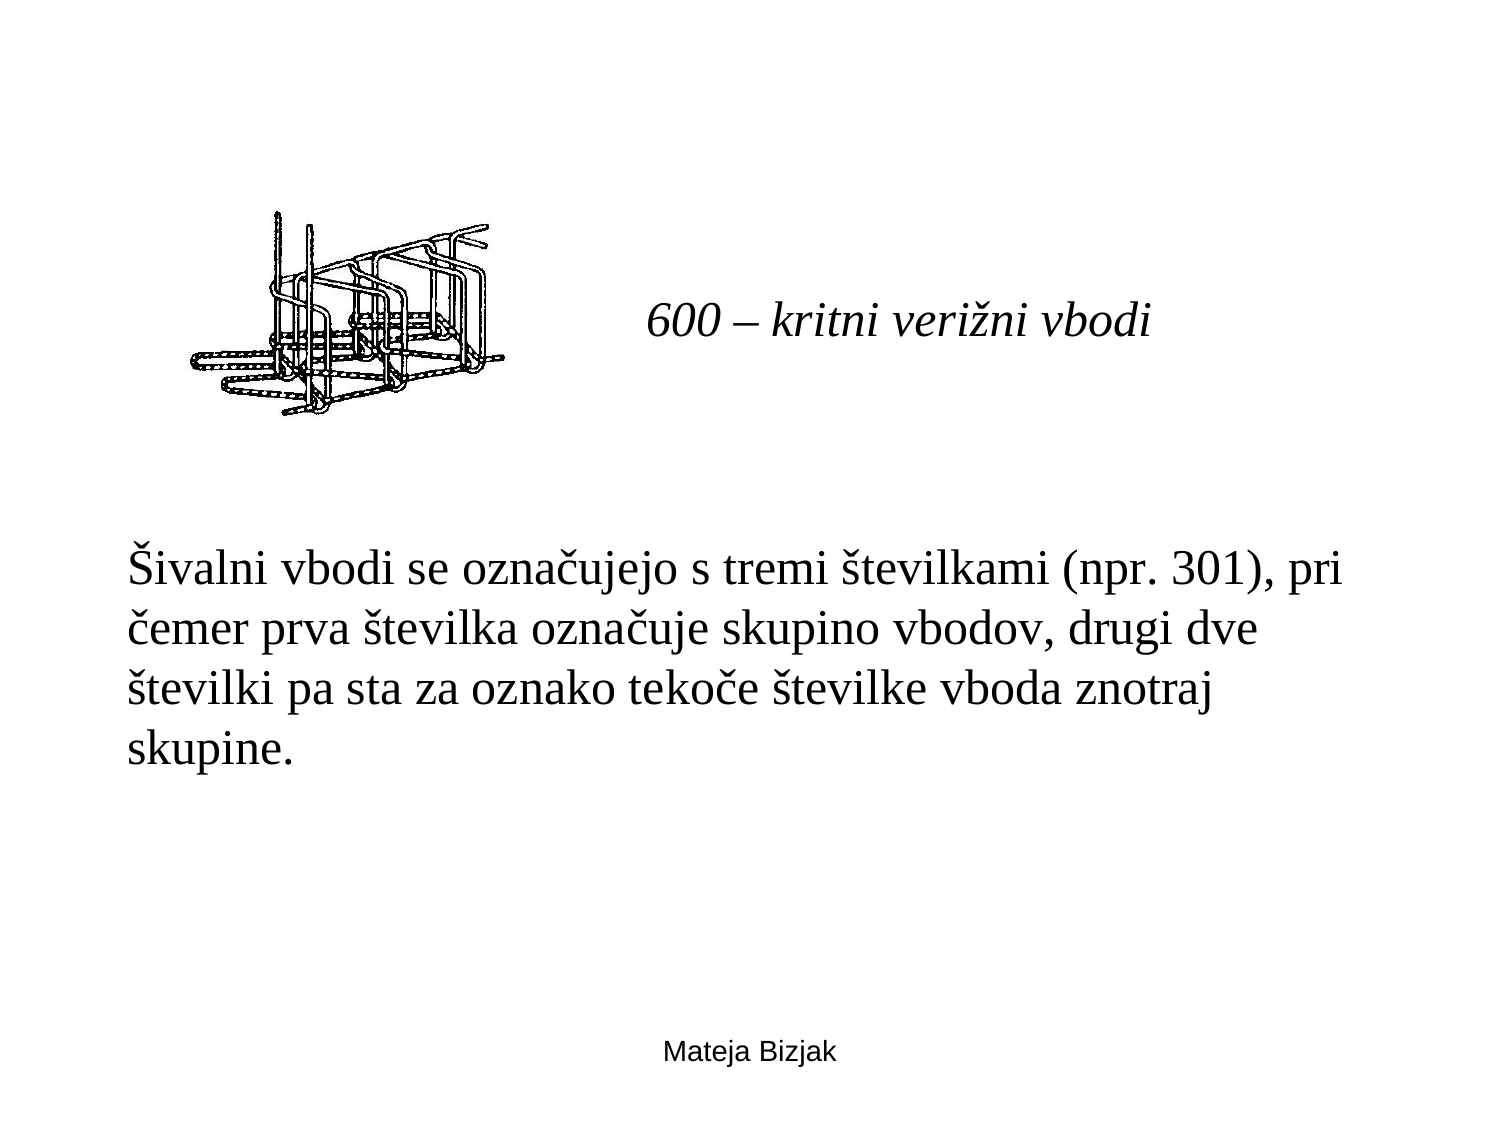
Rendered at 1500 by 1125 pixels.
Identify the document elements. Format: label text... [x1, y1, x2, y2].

text_box Šivalni vbodi se označujejo s tremi številkami (npr. 301), pri čemer prva številka označuje skupino vbodov, drugi dve številki pa sta za oznako tekoče številke vboda znotraj skupine. [112, 526, 1388, 783]
text_box Mateja Bizjak [512, 1024, 988, 1103]
text_box [171, 196, 550, 434]
text_box 600 – kritni verižni vbodi [631, 278, 1168, 355]
